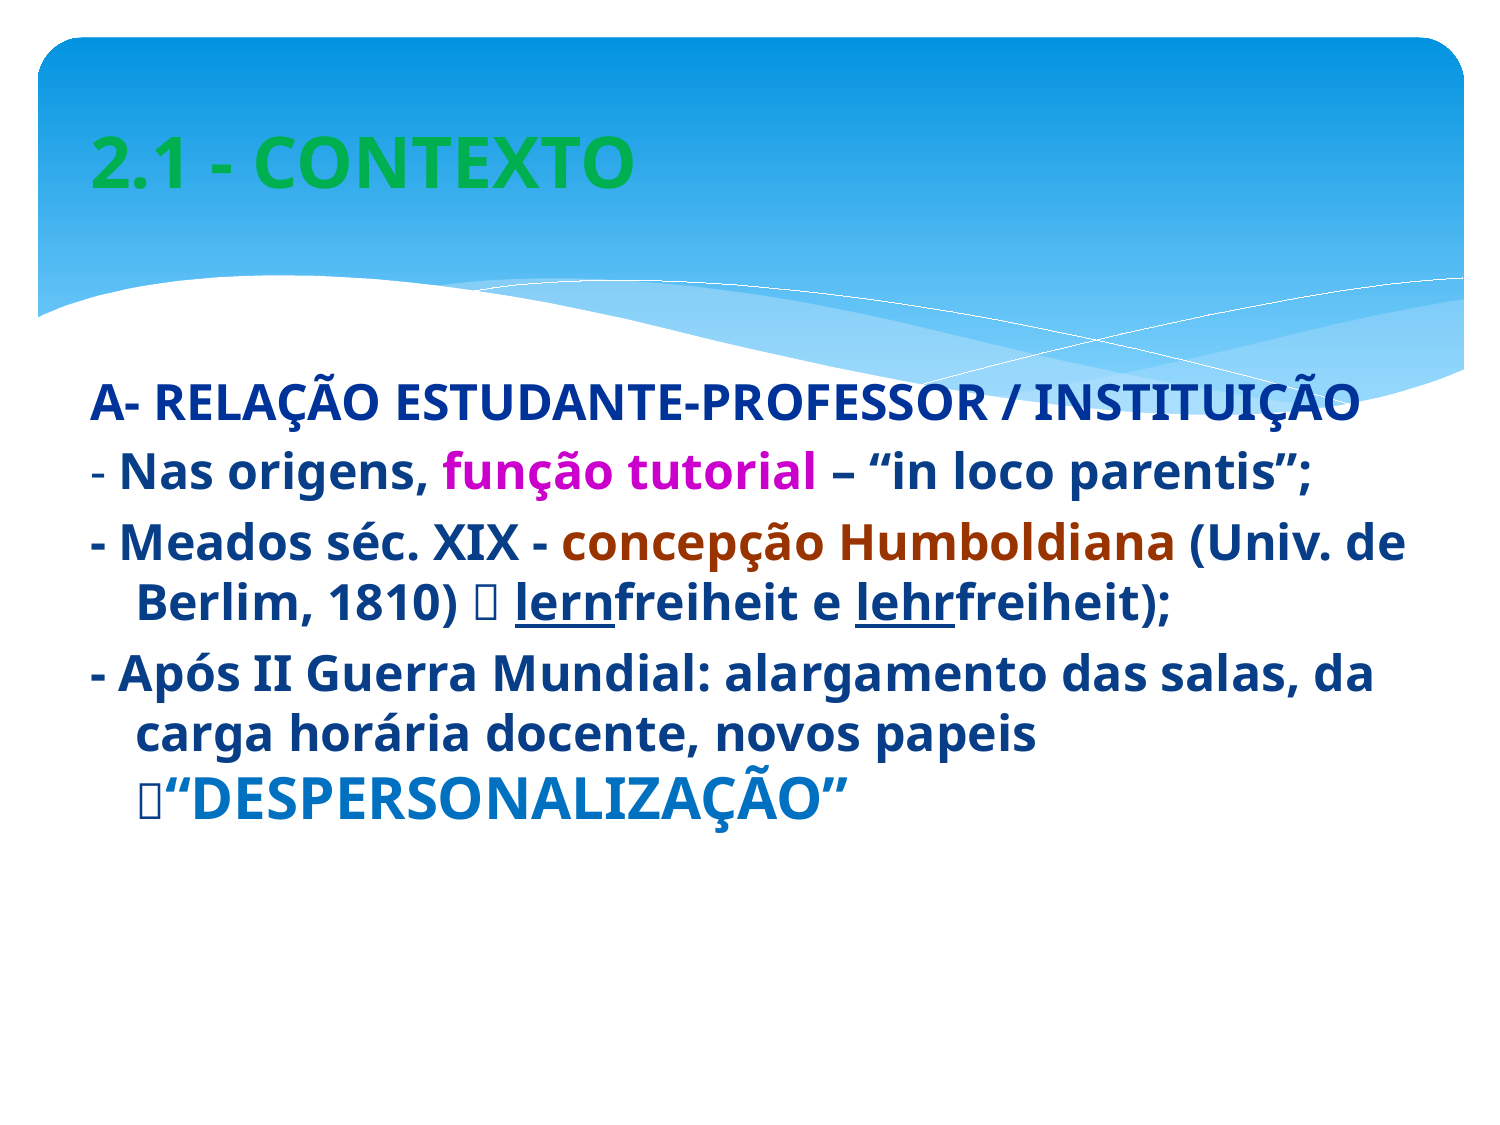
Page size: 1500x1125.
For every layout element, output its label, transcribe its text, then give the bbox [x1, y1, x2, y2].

list A- RELAÇÃO ESTUDANTE-PROFESSOR / INSTITUIÇÃO - Nas origens, função tutorial – “in loco parentis”; - Meados séc. XIX - concepção Humboldiana (Univ. de Berlim, 1810)  lernfreiheit e lehrfreiheit); - Após II Guerra Mundial: alargamento das salas, da carga horária docente, novos papeis “DESPERSONALIZAÇÃO” [75, 222, 1425, 1090]
title 2.1 - CONTEXTO [75, 23, 1425, 211]
